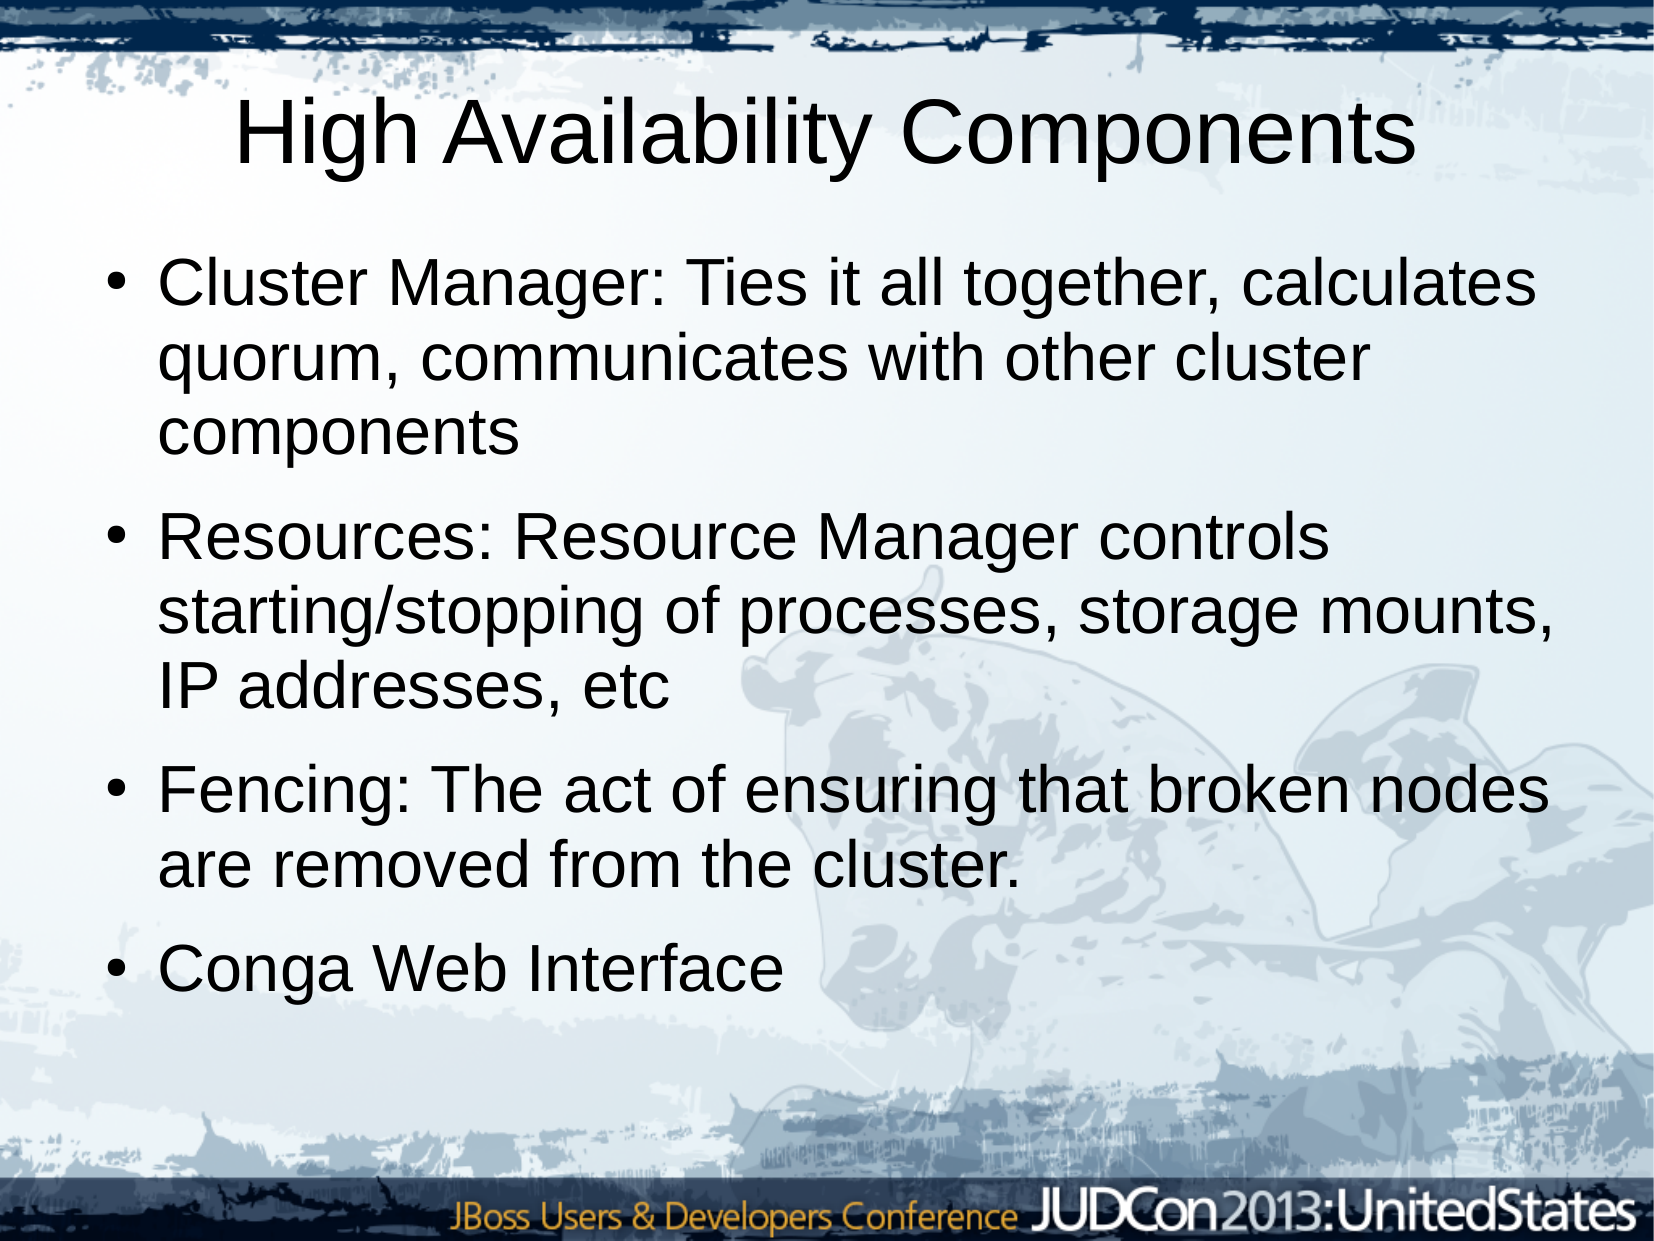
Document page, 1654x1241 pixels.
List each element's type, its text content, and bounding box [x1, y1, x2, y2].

list Cluster Manager: Ties it all together, calculates quorum, communicates with other cluster components Resources: Resource Manager controls starting/stopping of processes, storage mounts, IP addresses, etc Fencing: The act of ensuring that broken nodes are removed from the cluster. Conga Web Interface [86, 244, 1576, 1039]
picture [0, 0, 1654, 1241]
title High Availability Components [82, 37, 1571, 226]
